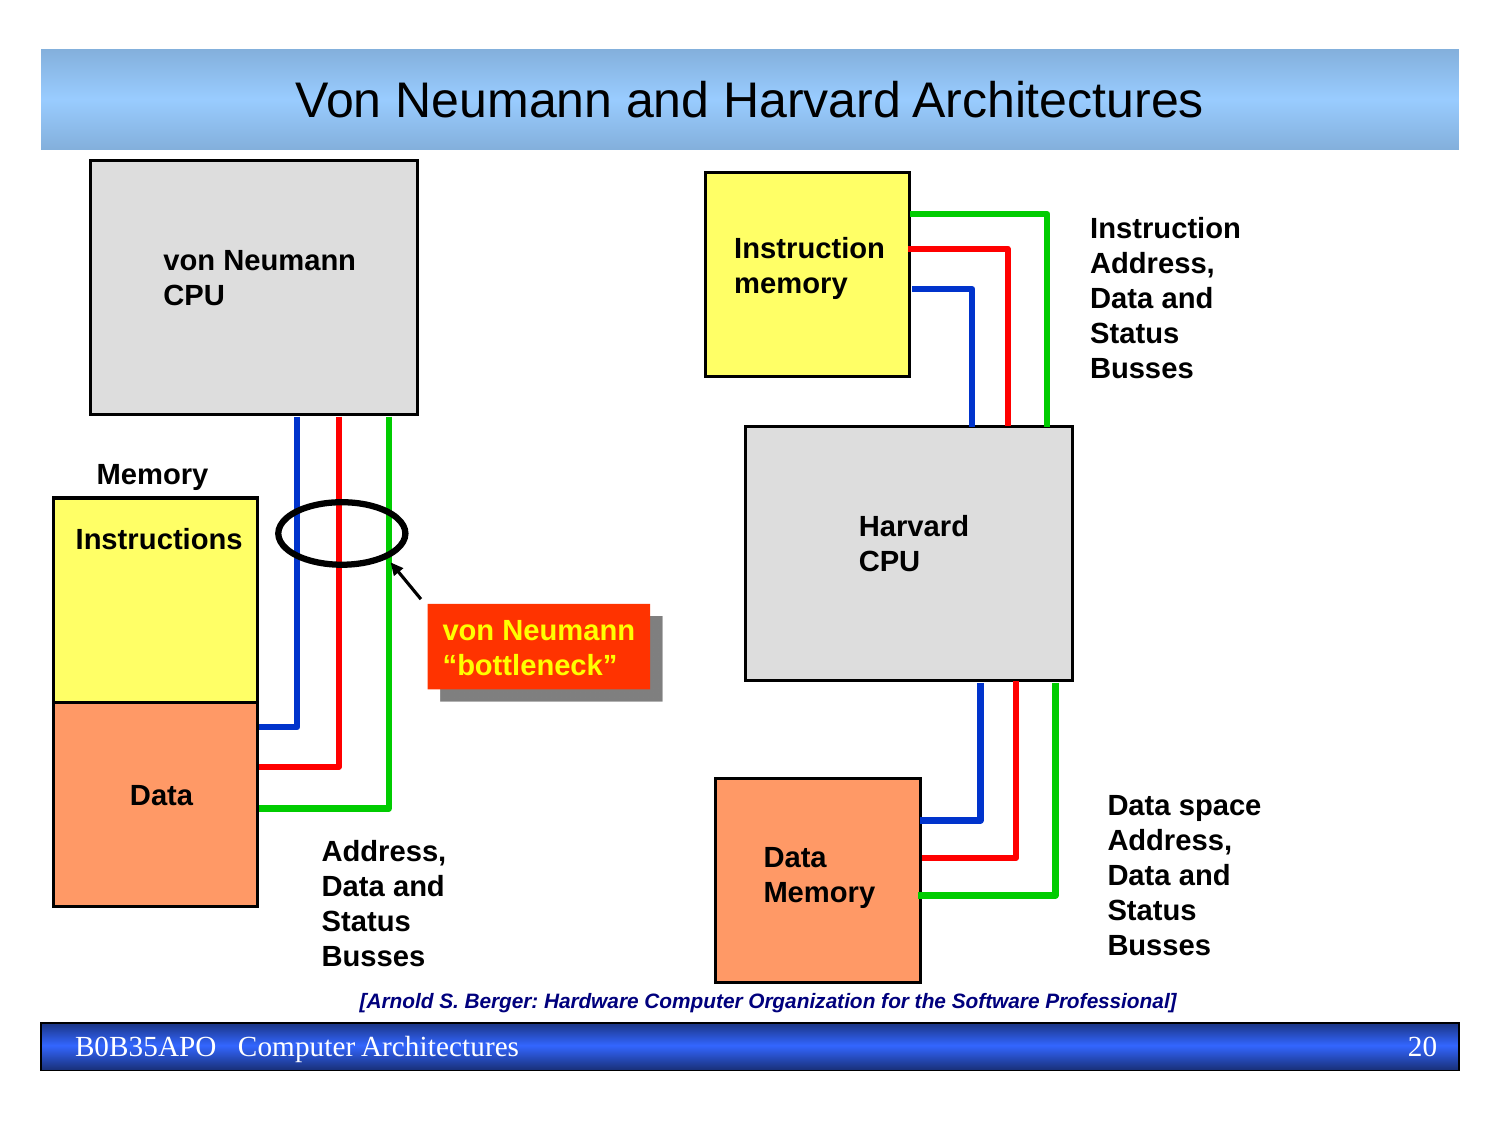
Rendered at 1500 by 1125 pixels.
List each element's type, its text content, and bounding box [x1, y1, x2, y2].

text_box Instruction Address, Data and Status Busses [1075, 201, 1257, 392]
text_box [Arnold S. Berger: Hardware Computer Organization for the Software Professional] [32, 980, 1192, 1021]
title Von Neumann and Harvard Architectures [41, 49, 1459, 150]
text_box von Neumann “bottleneck” [427, 603, 651, 690]
text_box von Neumann CPU [148, 233, 371, 319]
text_box Data space Address, Data and Status Busses [1092, 778, 1277, 969]
text_box Harvard CPU [843, 499, 985, 585]
text_box [90, 160, 418, 415]
text_box [745, 426, 1073, 681]
text_box Instruction memory [719, 222, 901, 308]
text_box Memory [81, 447, 224, 499]
text_box [715, 778, 921, 980]
text_box [705, 172, 910, 377]
text_box Instructions [60, 512, 258, 563]
text_box Address, Data and Status Busses [306, 824, 462, 980]
text_box Data [115, 768, 209, 819]
text_box Data Memory [748, 830, 891, 916]
text_box [53, 497, 258, 907]
